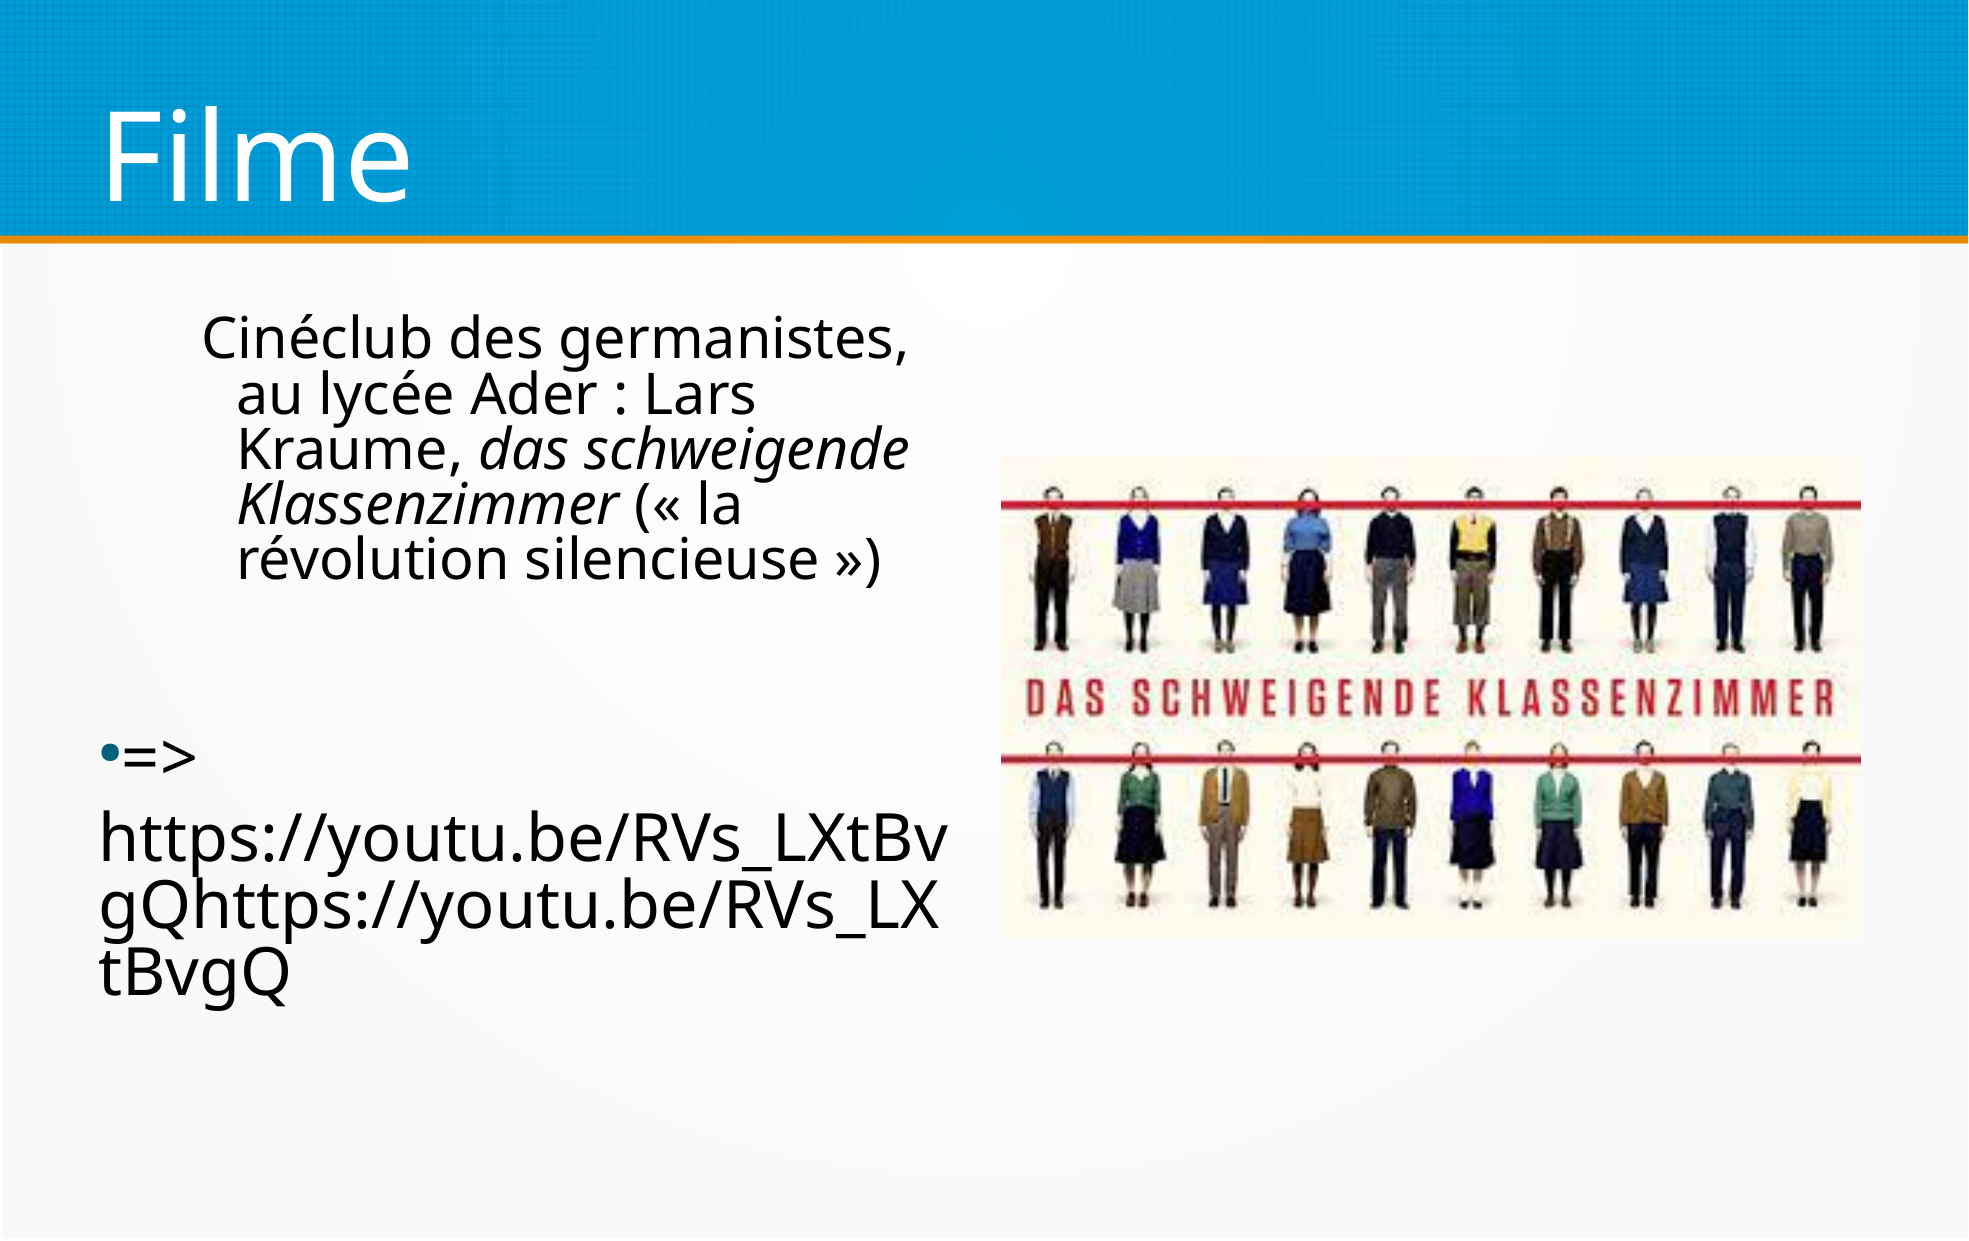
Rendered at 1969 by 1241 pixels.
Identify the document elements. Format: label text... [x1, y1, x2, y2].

list Cinéclub des germanistes, au lycée Ader : Lars Kraume, das schweigende Klassenzimmer (« la révolution silencieuse ») [98, 315, 958, 680]
title Filme [98, 19, 1870, 227]
list => https://youtu.be/RVs_LXtBvgQhttps://youtu.be/RVs_LXtBvgQ [98, 714, 958, 1080]
picture [1001, 456, 1861, 939]
